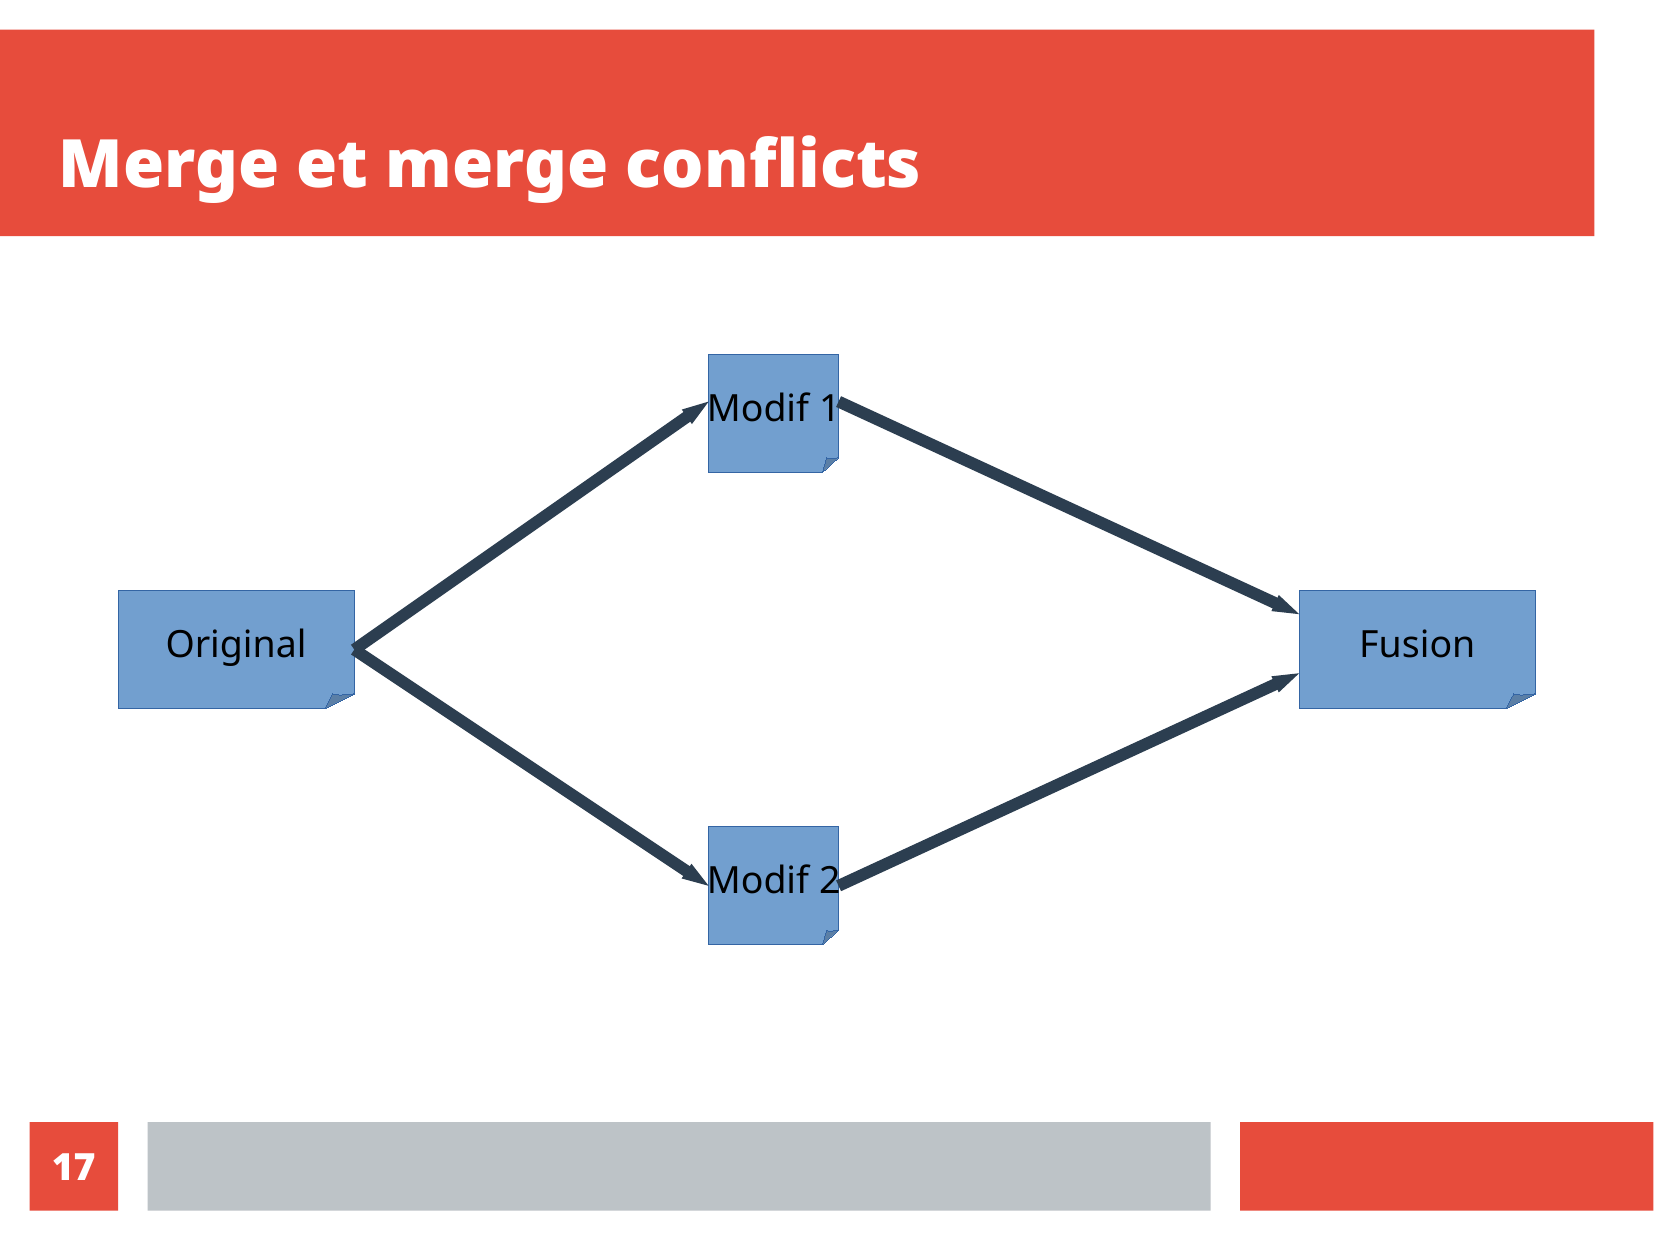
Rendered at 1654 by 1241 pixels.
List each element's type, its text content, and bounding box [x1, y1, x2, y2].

text_box Modif 2 [708, 826, 839, 945]
text_box Fusion [1299, 590, 1536, 709]
text_box Modif 1 [708, 354, 839, 473]
text_box Original [118, 590, 355, 709]
title Merge et merge conflicts [59, 59, 1595, 207]
